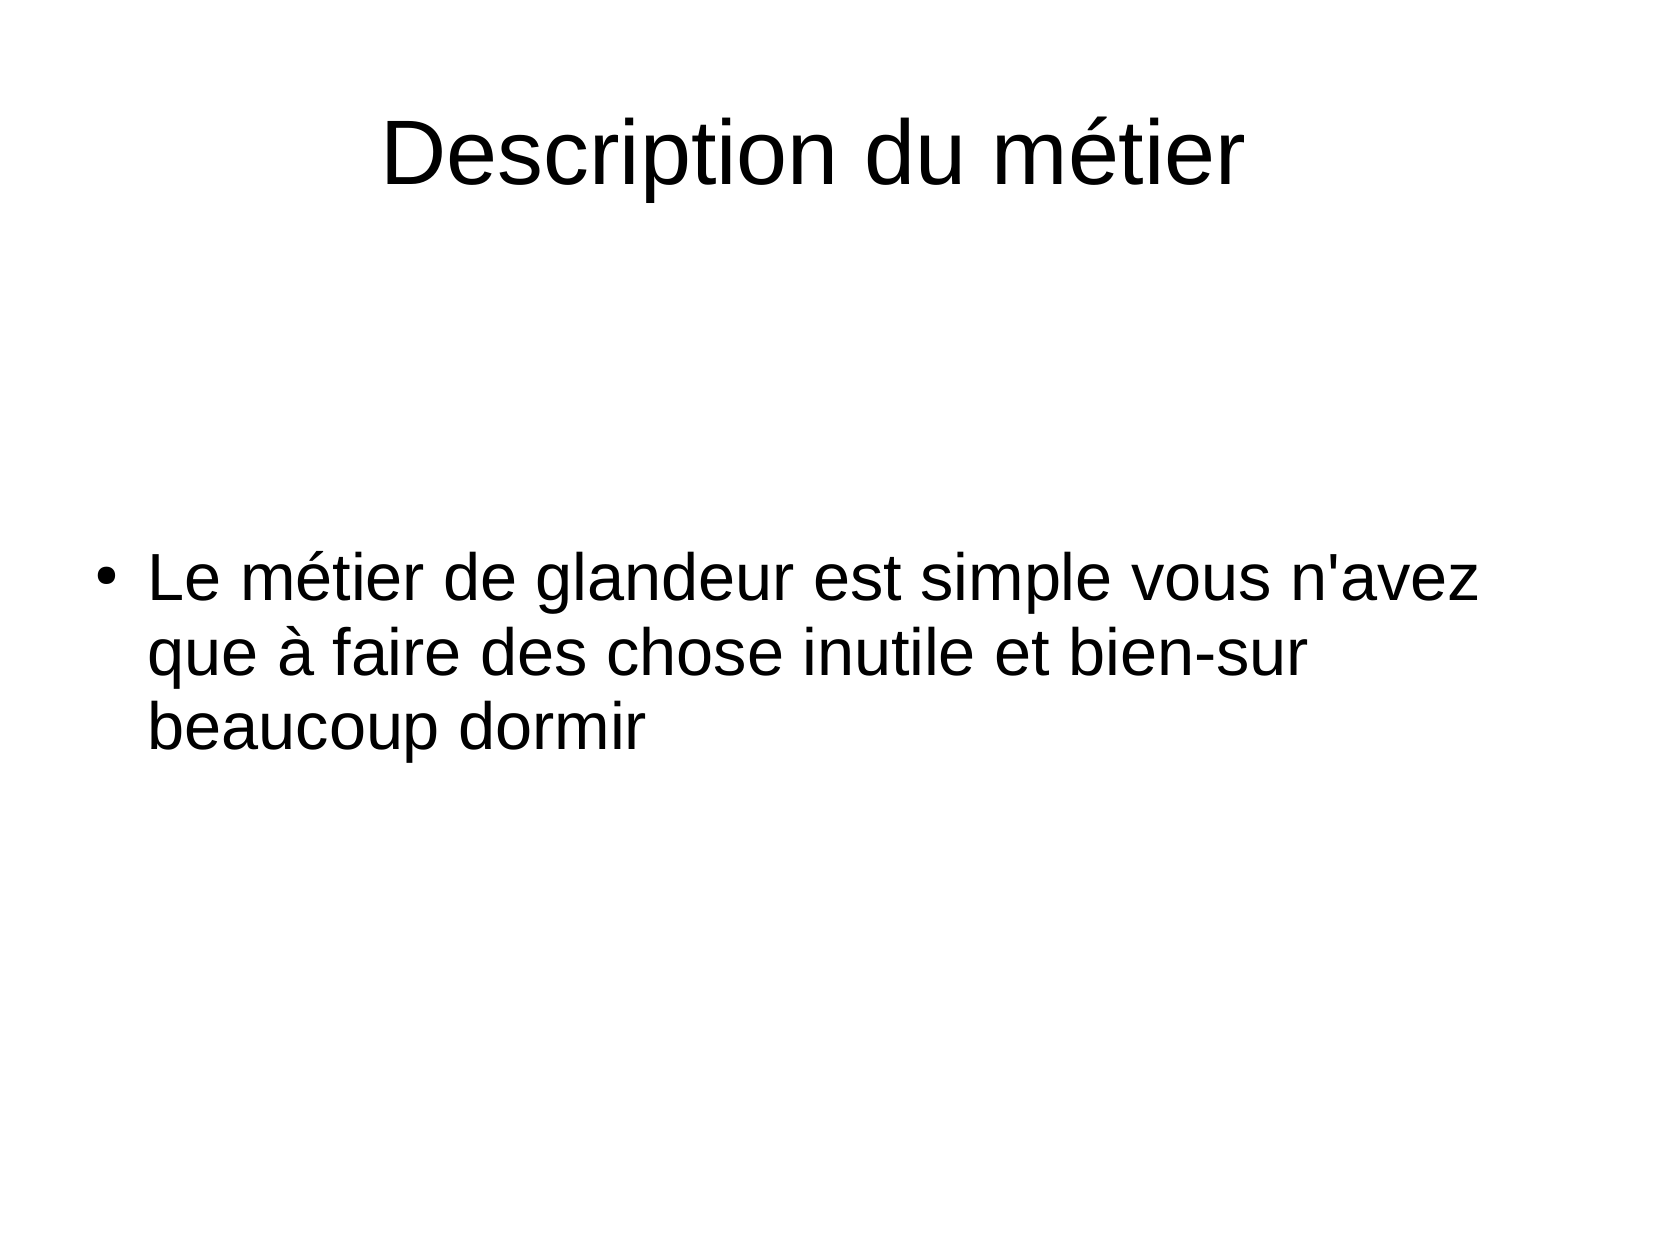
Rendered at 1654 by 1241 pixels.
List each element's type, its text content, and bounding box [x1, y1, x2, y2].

title Description du métier [82, 49, 1571, 257]
list Le métier de glandeur est simple vous n'avez que à faire des chose inutile et bien-sur beaucoup dormir [76, 539, 1565, 1241]
